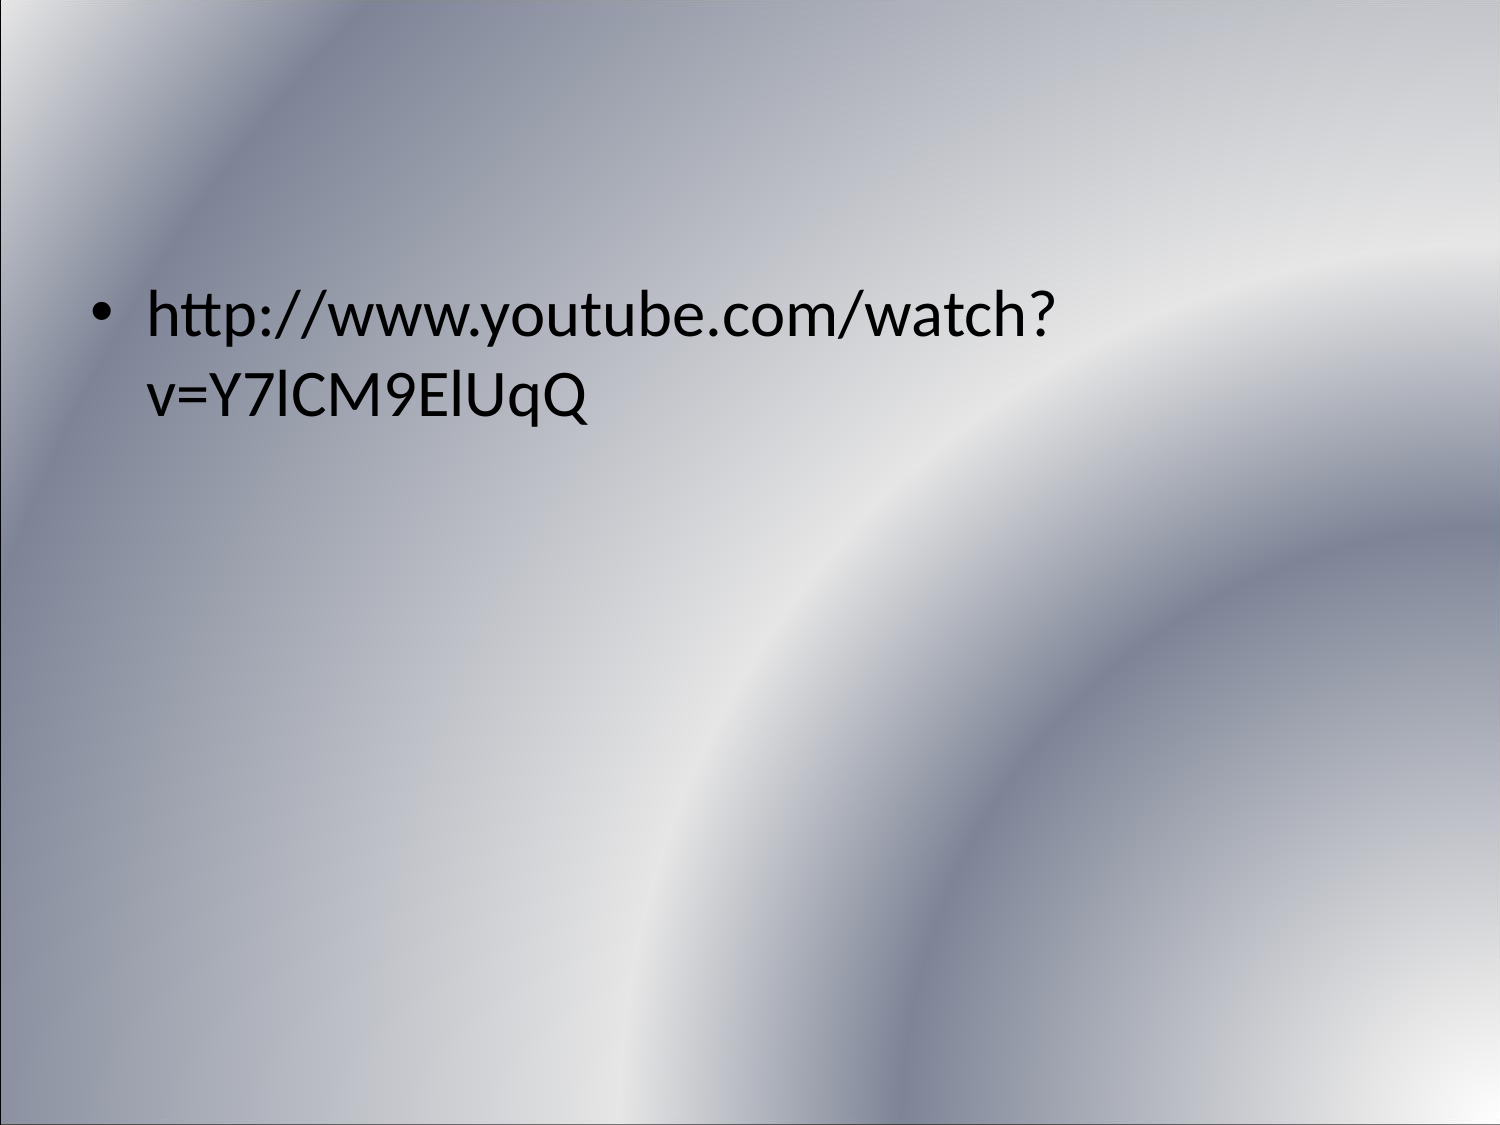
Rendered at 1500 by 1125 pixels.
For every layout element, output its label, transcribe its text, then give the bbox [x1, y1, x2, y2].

list http://www.youtube.com/watch?v=Y7lCM9ElUqQ [75, 262, 1425, 1005]
picture [0, 0, 1500, 1125]
